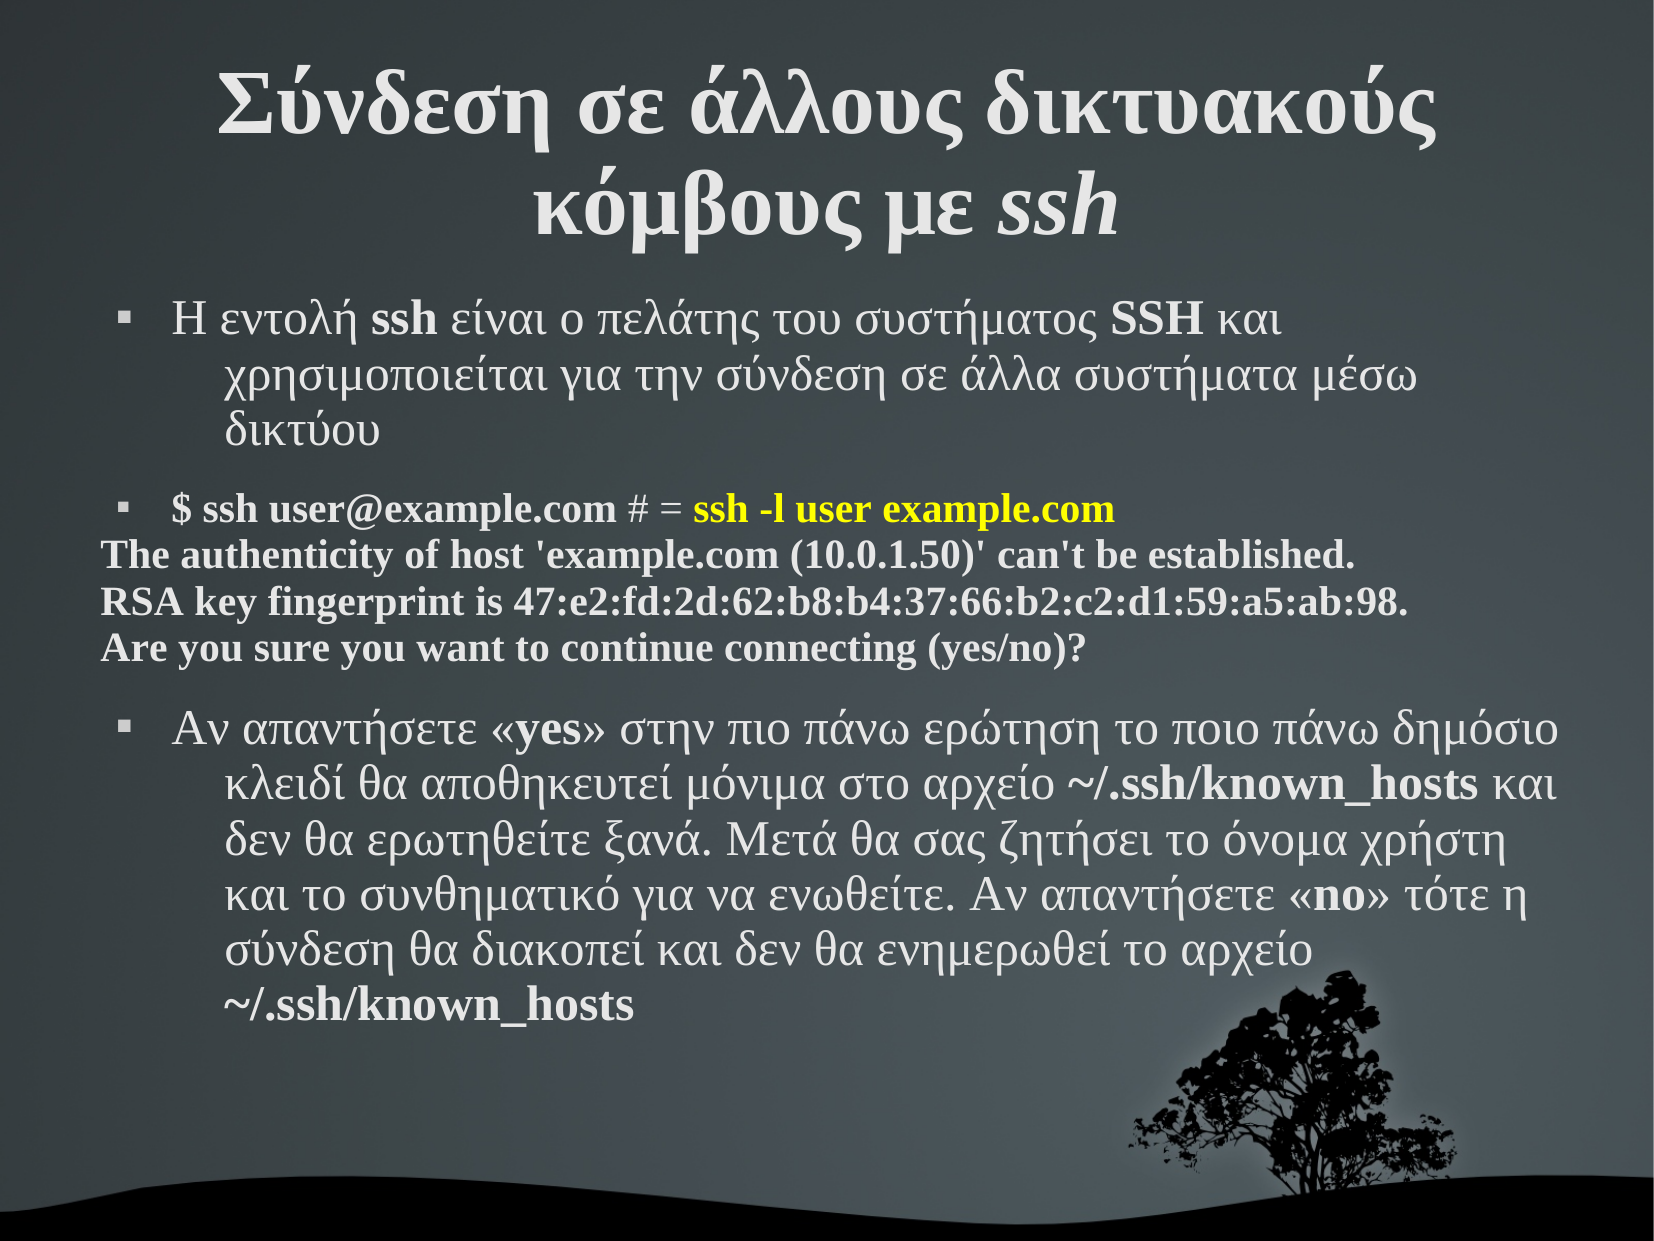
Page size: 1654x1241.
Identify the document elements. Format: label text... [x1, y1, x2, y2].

title Σύνδεση σε άλλους δικτυακούς κόμβους με ssh [82, 33, 1571, 273]
picture [0, 0, 1654, 1241]
list Η εντολή ssh είναι ο πελάτης του συστήματος SSH και χρησιμοποιείται για την σύνδεση σε άλλα συστήματα μέσω δικτύου $ ssh user@example.com # = ssh -l user example.com The authenticity of host 'example.com (10.0.1.50)' can't be established. RSA key fingerprint is 47:e2:fd:2d:62:b8:b4:37:66:b2:c2:d1:59:a5:ab:98. Are you sure you want to continue connecting (yes/no)? Αν απαντήσετε «yes» στην πιο πάνω ερώτηση το ποιο πάνω δημόσιο κλειδί θα αποθηκευτεί μόνιμα στο αρχείο ~/.ssh/known_hosts και δεν θα ερωτηθείτε ξανά. Μετά θα σας ζητήσει το όνομα χρήστη και το συνθηματικό για να ενωθείτε. Αν απαντήσετε «no» τότε η σύνδεση θα διακοπεί και δεν θα ενημερωθεί το αρχείο ~/.ssh/known_hosts [82, 290, 1571, 1136]
